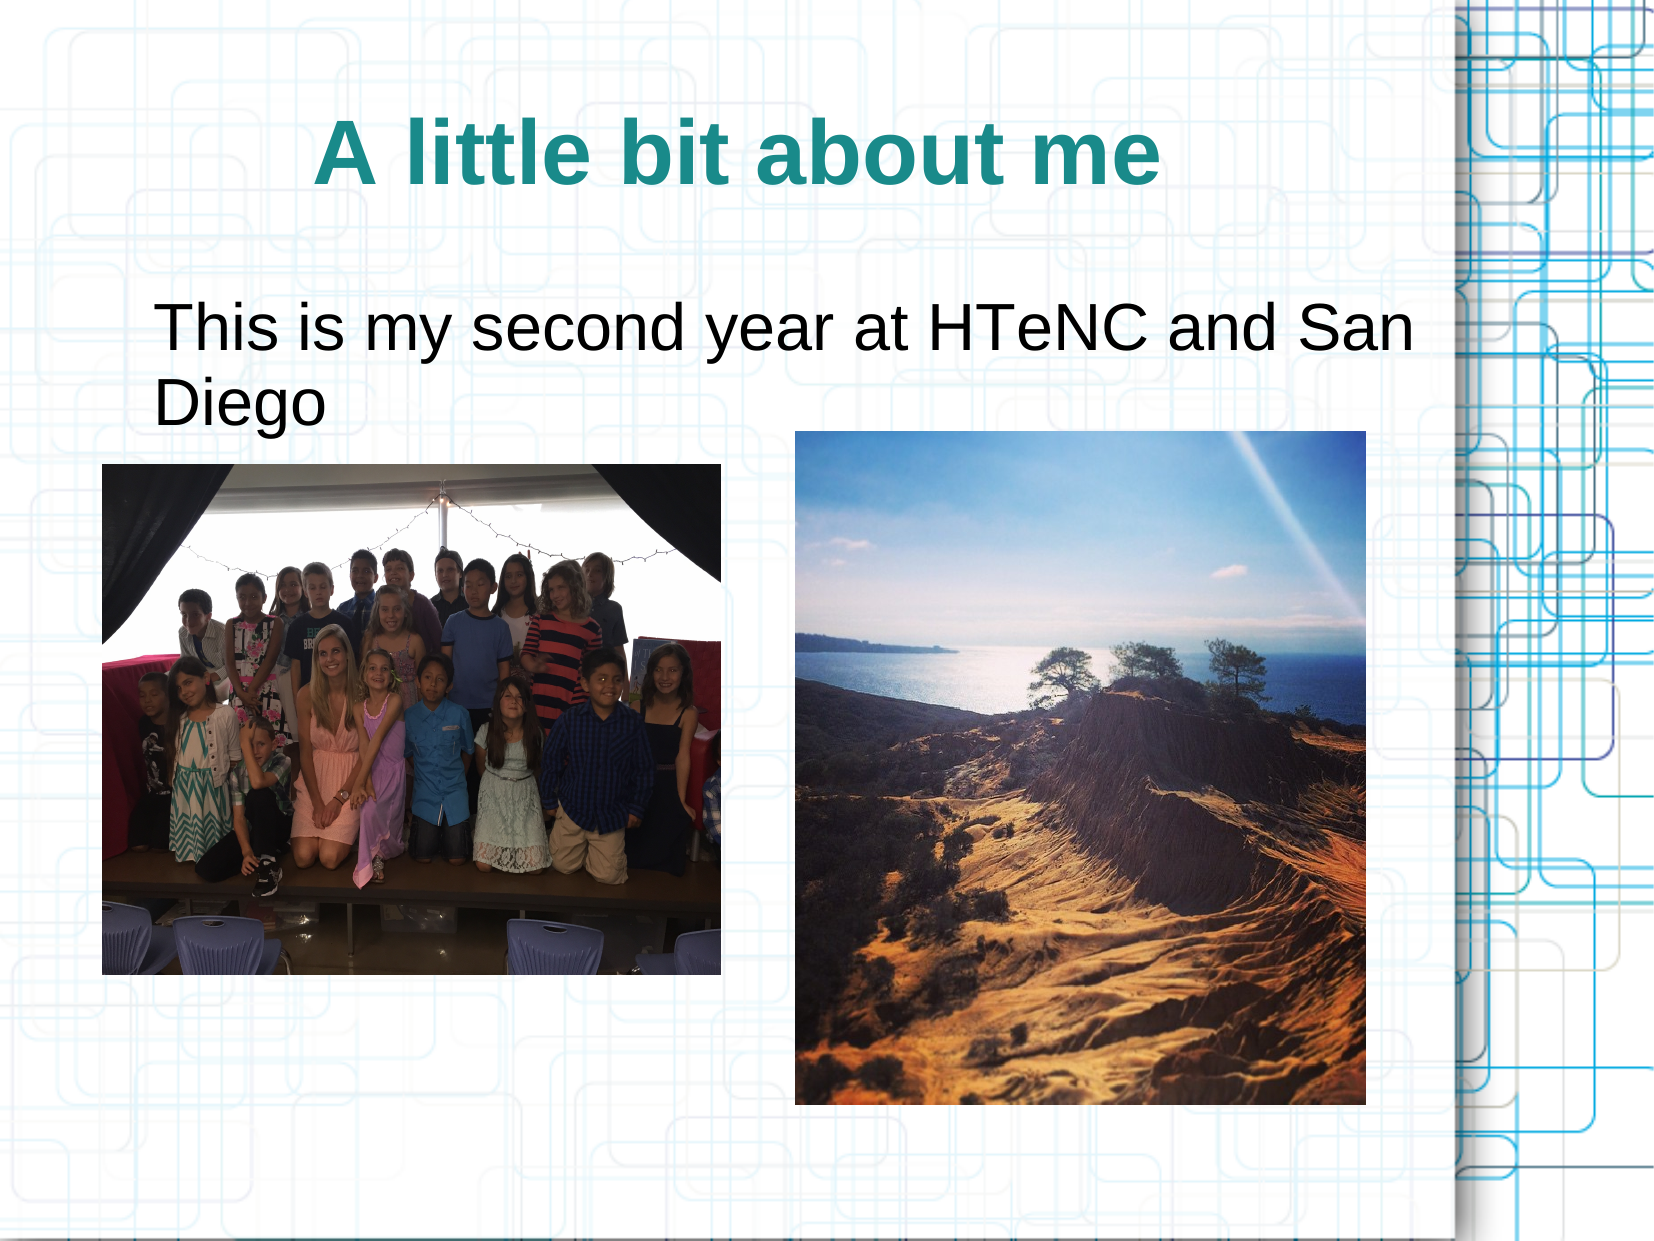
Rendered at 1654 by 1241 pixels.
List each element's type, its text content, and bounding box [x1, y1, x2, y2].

picture [0, 0, 1654, 1241]
picture [102, 464, 721, 976]
list This is my second year at HTeNC and San Diego [82, 290, 1418, 1241]
title A little bit about me [59, 49, 1418, 257]
picture [795, 431, 1366, 1106]
